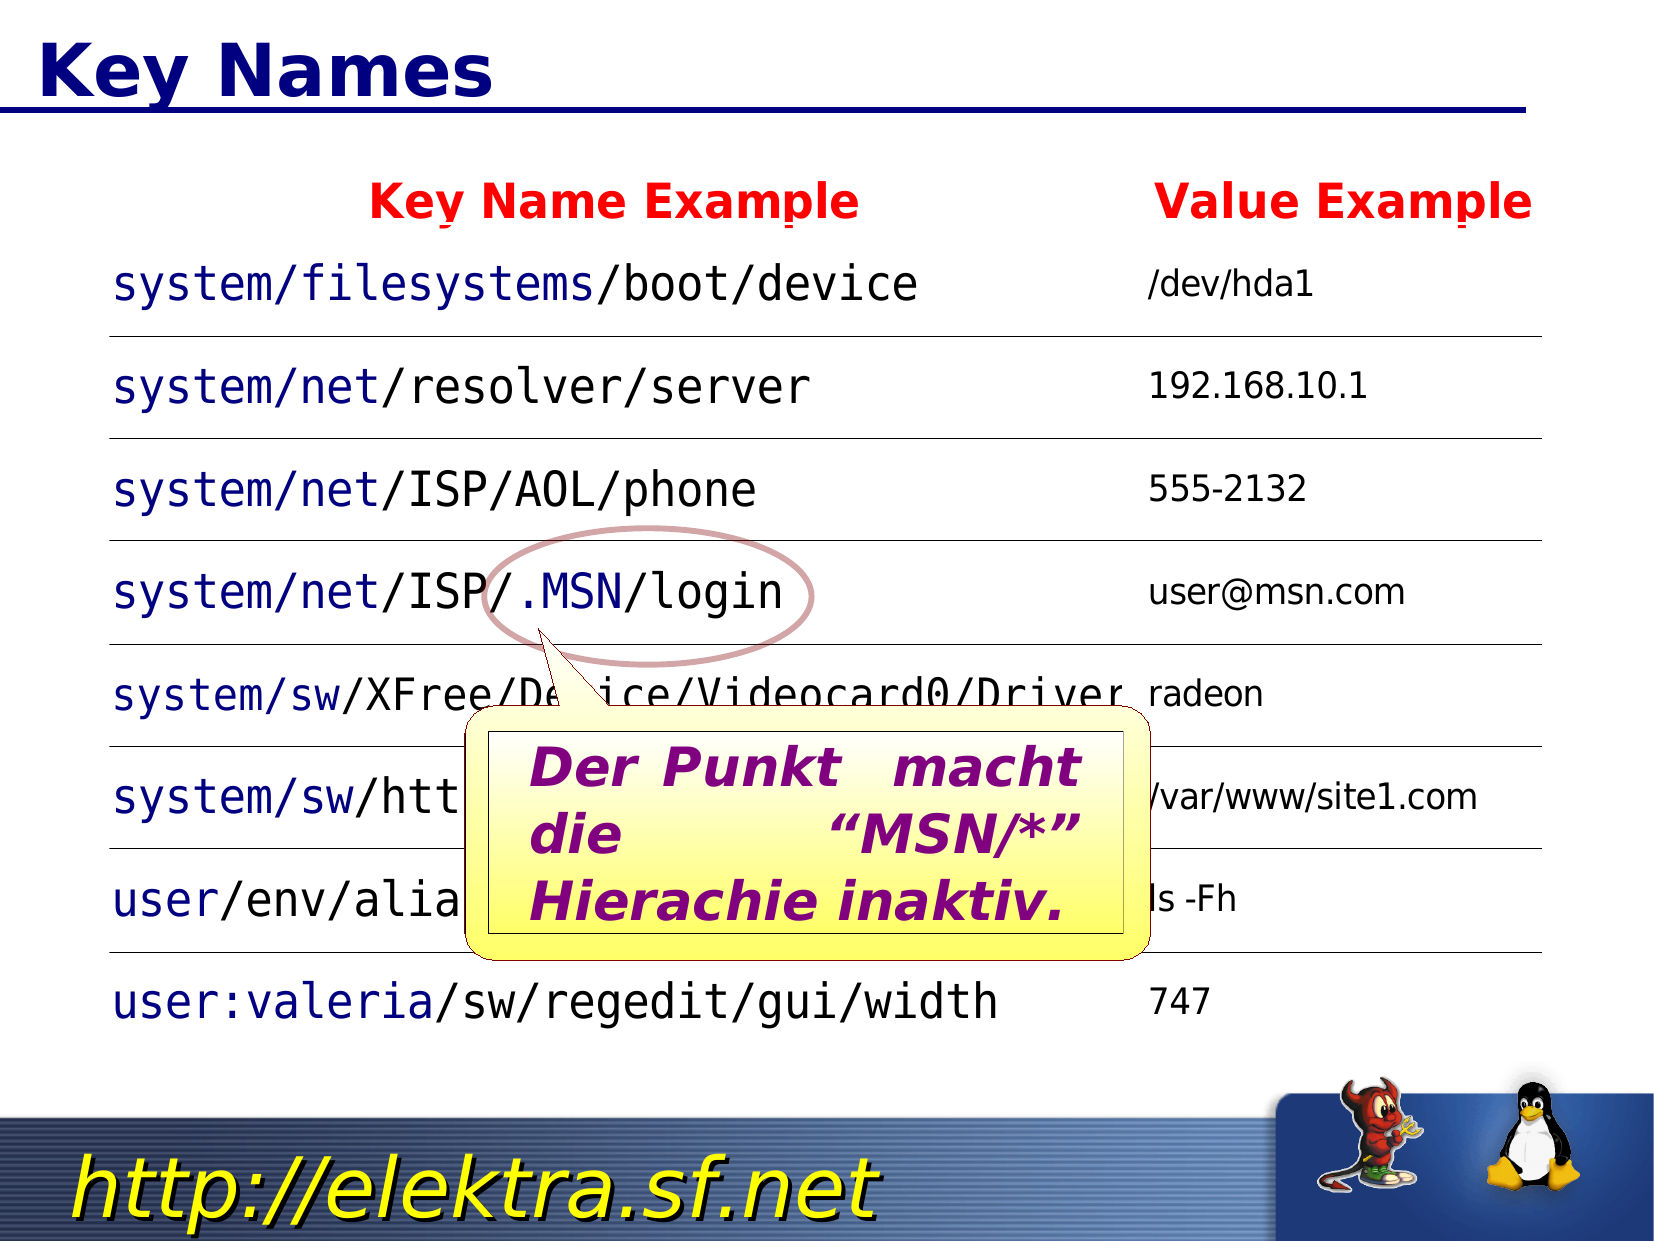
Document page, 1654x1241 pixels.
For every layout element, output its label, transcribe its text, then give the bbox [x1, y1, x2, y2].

text_box [464, 628, 1151, 961]
text_box Key Names [22, 14, 1611, 126]
text_box Der Punkt macht die “MSN/*” Hierachie inaktiv. [488, 733, 1124, 932]
chart [109, 174, 1545, 1058]
picture [0, 1061, 1654, 1241]
